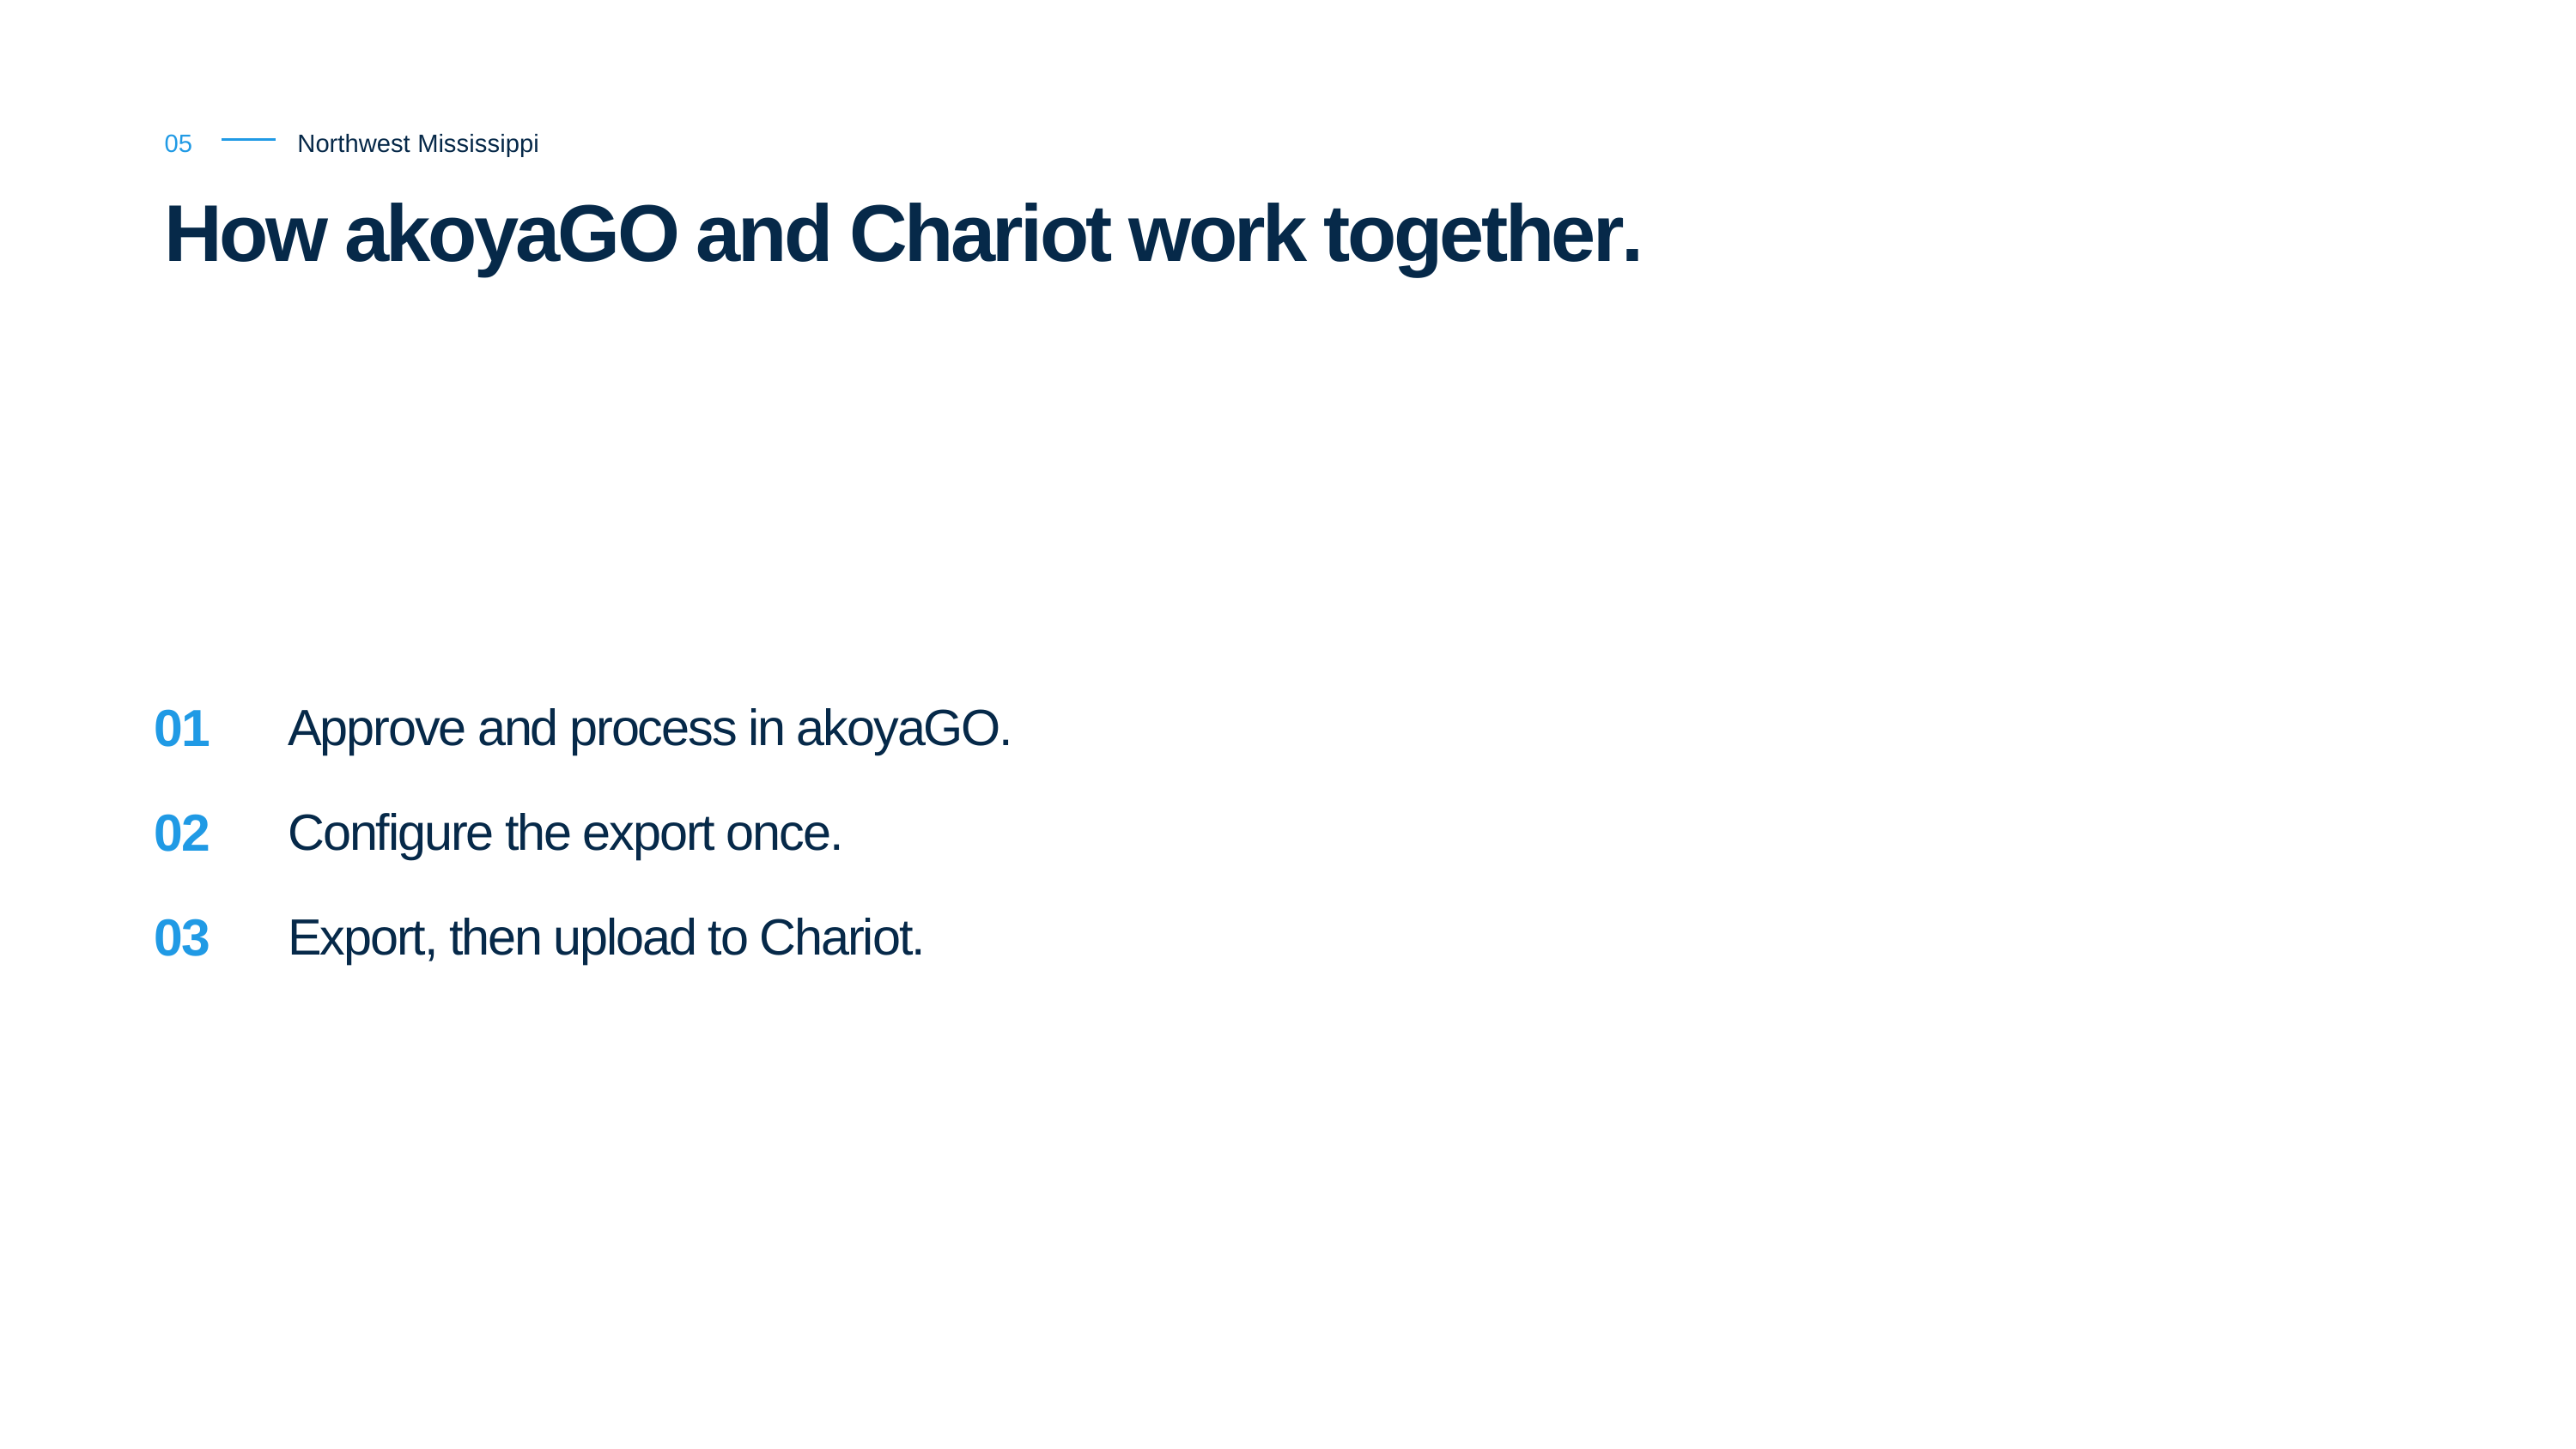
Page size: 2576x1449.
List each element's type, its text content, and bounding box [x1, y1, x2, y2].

text_box 05 [161, 123, 214, 161]
text_box Northwest Mississippi [294, 123, 665, 161]
text_box 02 [149, 795, 247, 865]
text_box Export, then upload to Chariot. [284, 900, 1036, 969]
text_box How akoyaGO and Chariot work together. [161, 177, 2375, 282]
text_box Approve and process in akoyaGO. [284, 690, 1119, 760]
text_box Configure the export once. [284, 795, 945, 864]
text_box 01 [149, 690, 247, 761]
text_box 03 [149, 900, 247, 970]
